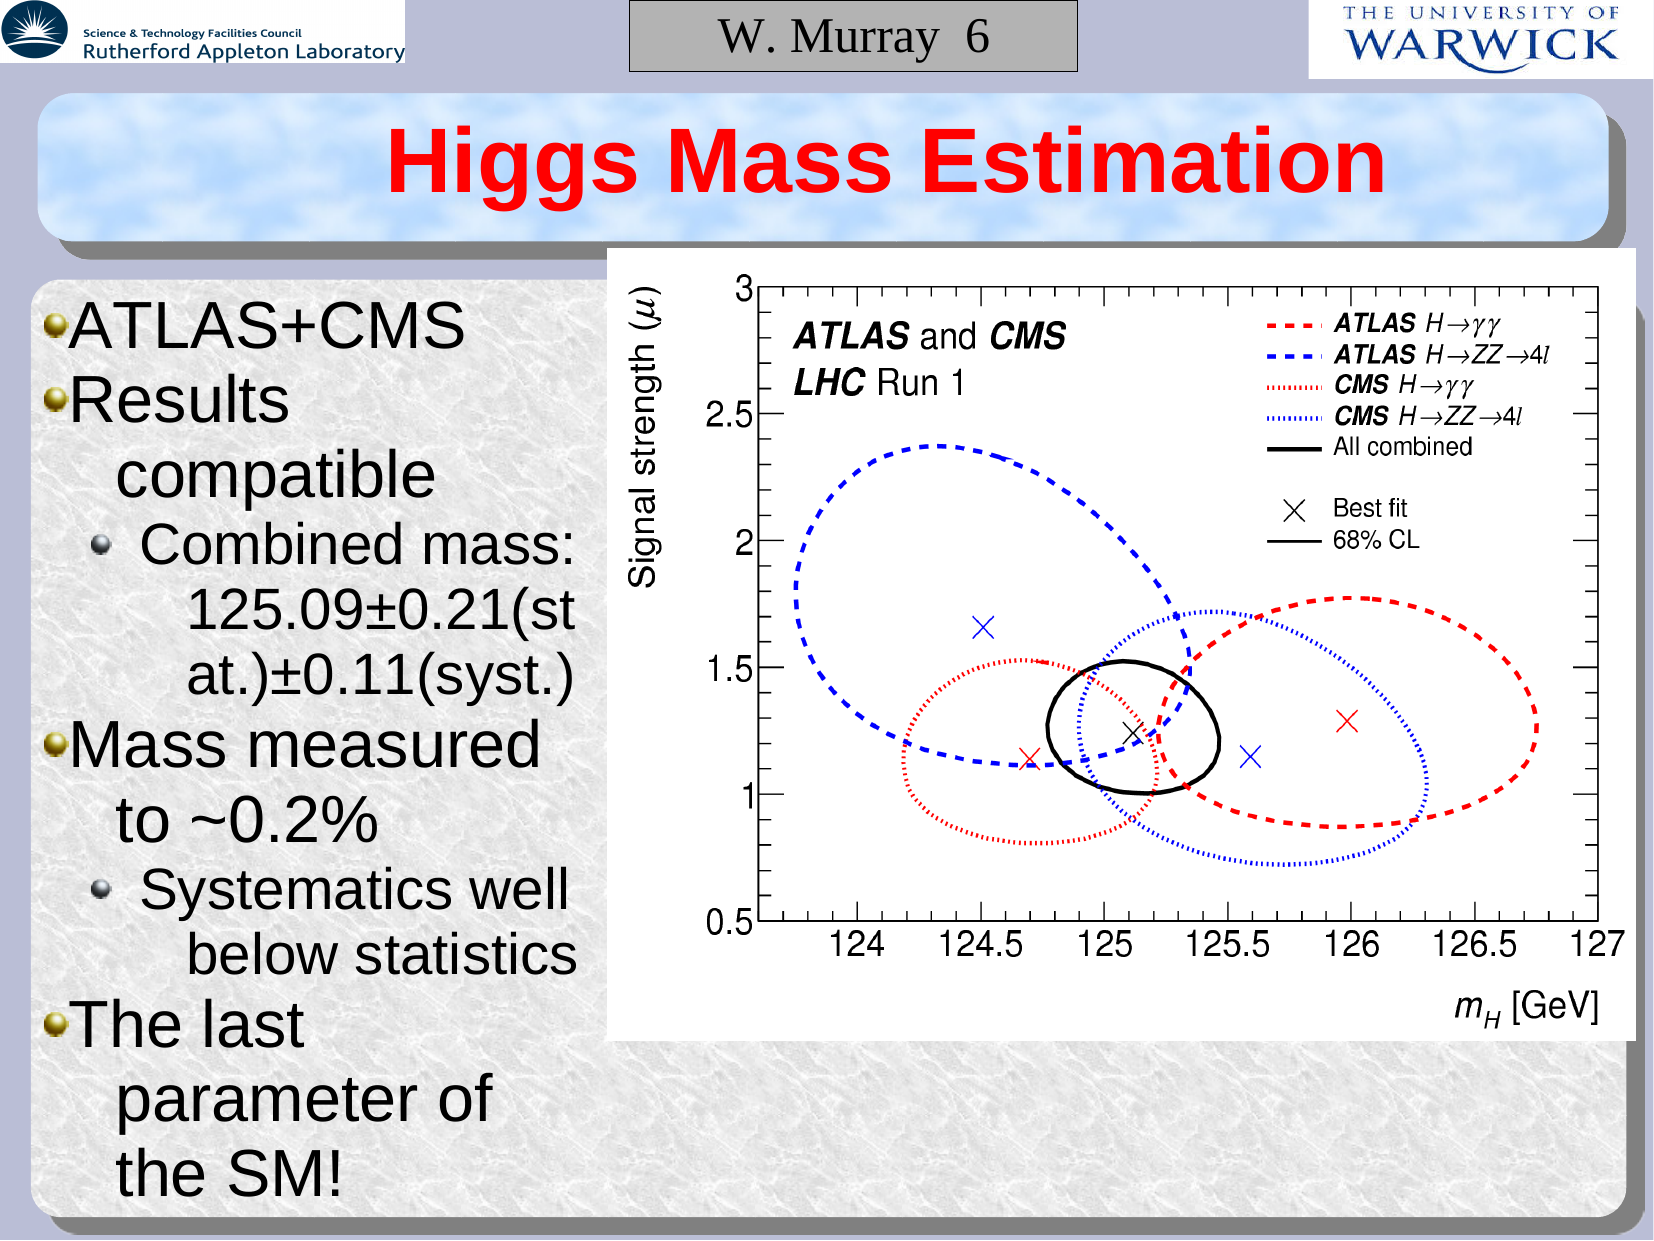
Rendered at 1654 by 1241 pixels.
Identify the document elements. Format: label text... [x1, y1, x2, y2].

text_box [607, 248, 1636, 1041]
list ATLAS+CMS Results compatible Combined mass: 125.09±0.21(stat.)±0.11(syst.) Mass measured to ~0.2% Systematics well below statistics The last parameter of the SM! [44, 287, 598, 1241]
picture [0, 0, 405, 63]
picture [30, 264, 1639, 1218]
title Higgs Mass Estimation [254, 85, 1521, 236]
picture [37, 93, 1609, 242]
picture [1308, 0, 1654, 79]
